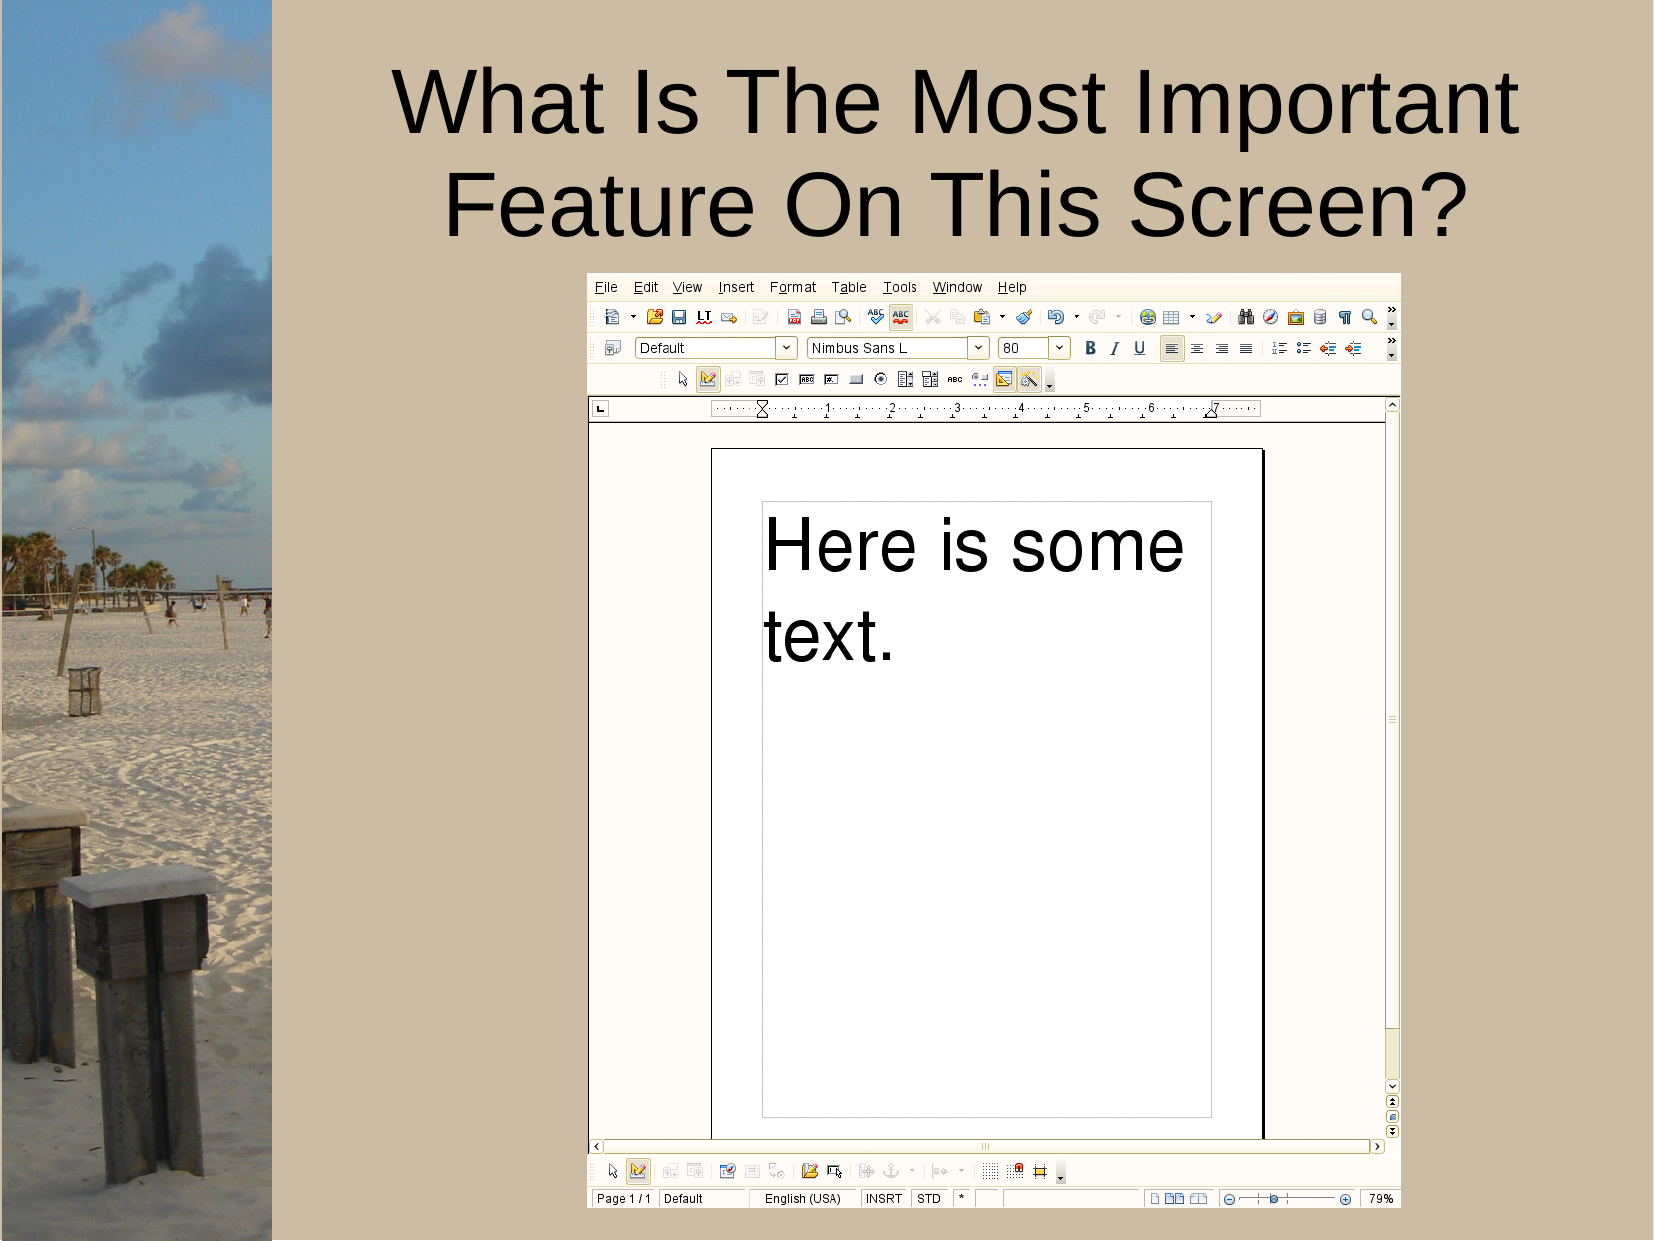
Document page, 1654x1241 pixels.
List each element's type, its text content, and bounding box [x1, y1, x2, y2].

picture [2, 0, 272, 1241]
picture [587, 273, 1401, 1208]
title What Is The Most Important Feature On This Screen? [300, 49, 1613, 257]
